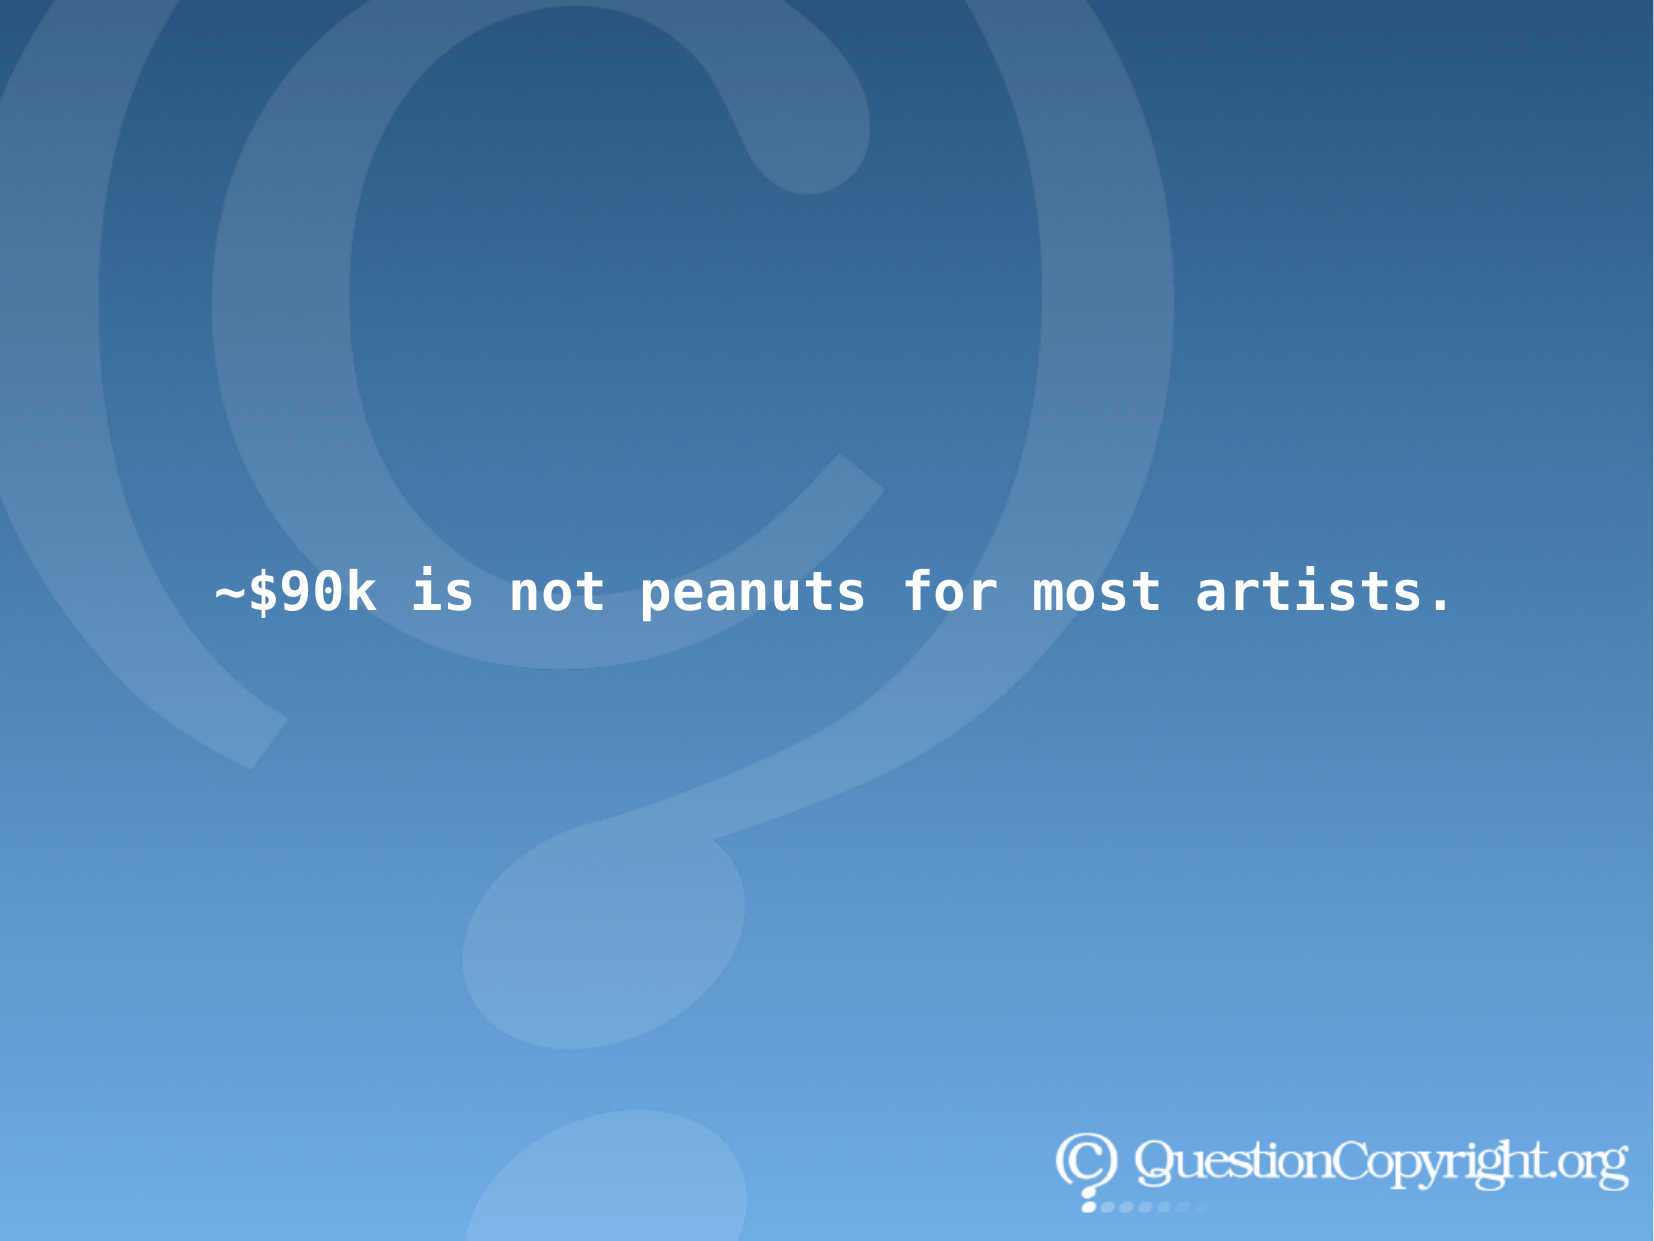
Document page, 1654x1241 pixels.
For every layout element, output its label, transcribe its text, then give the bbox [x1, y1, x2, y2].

picture [0, 0, 1654, 1241]
text_box ~$90k is not peanuts for most artists. [199, 553, 1474, 632]
